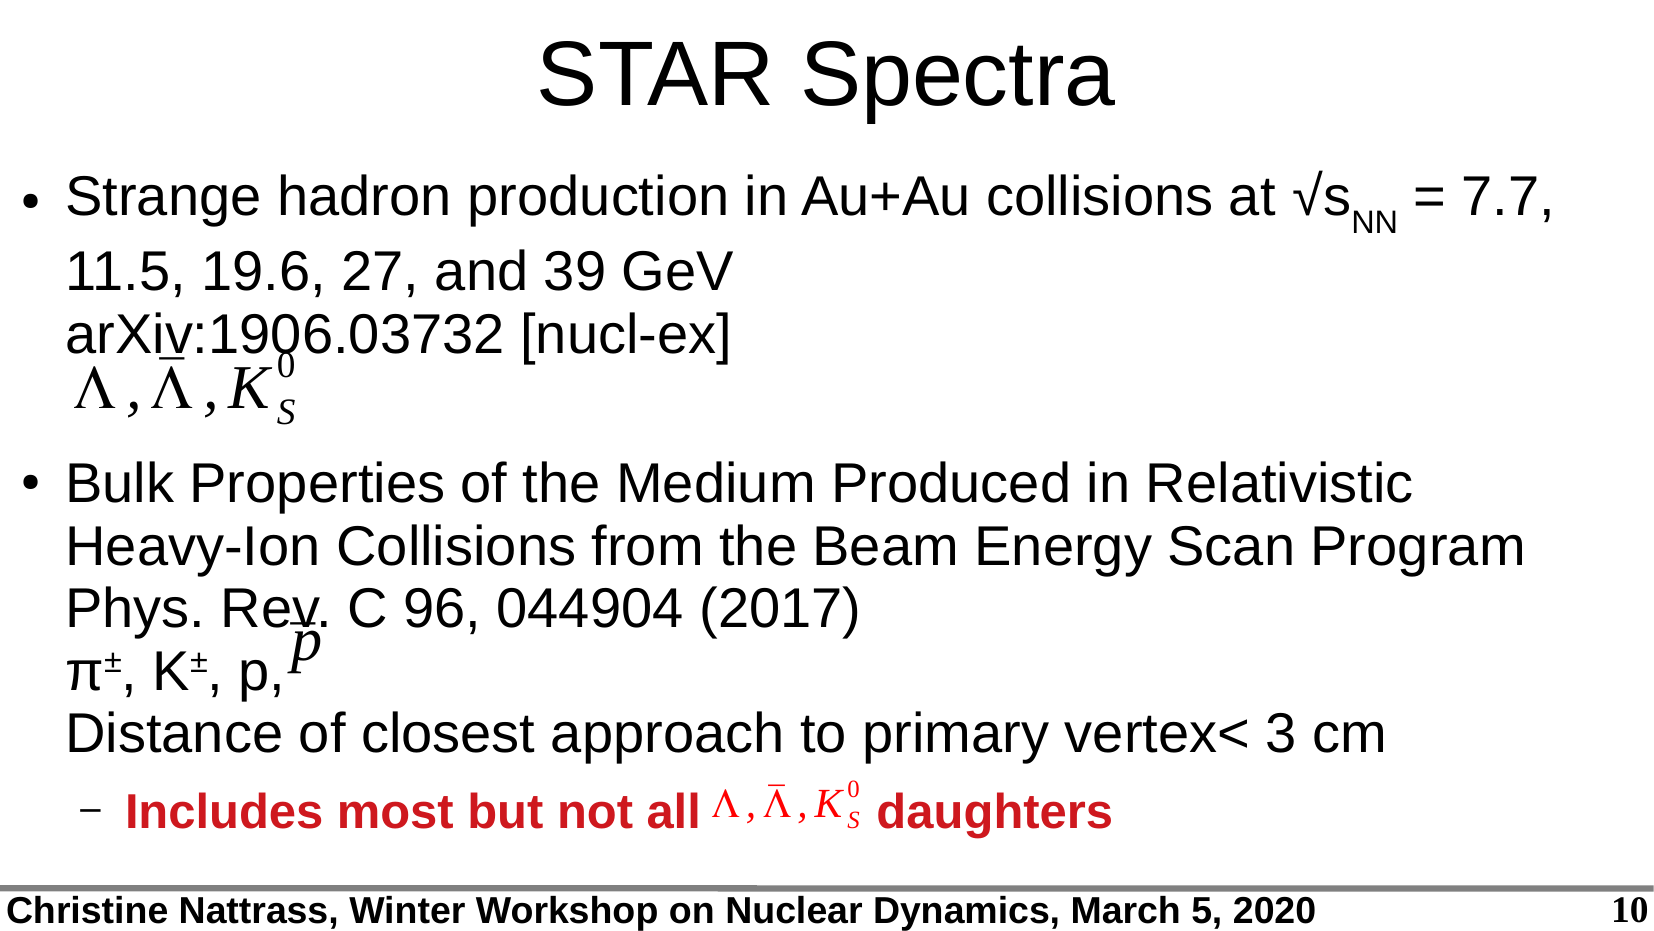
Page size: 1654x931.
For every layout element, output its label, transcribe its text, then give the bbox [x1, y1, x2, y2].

title STAR Spectra [82, 0, 1571, 152]
list Strange hadron production in Au+Au collisions at √sNN = 7.7, 11.5, 19.6, 27, and 39 GeV arXiv:1906.03732 [nucl-ex] Bulk Properties of the Medium Produced in Relativistic Heavy-Ion Collisions from the Beam Energy Scan Program Phys. Rev. C 96, 044904 (2017) π±, K±, p, Distance of closest approach to primary vertex< 3 cm Includes most but not all daughters [5, 164, 1606, 841]
chart [703, 775, 867, 834]
chart [278, 604, 330, 674]
chart [65, 344, 304, 432]
